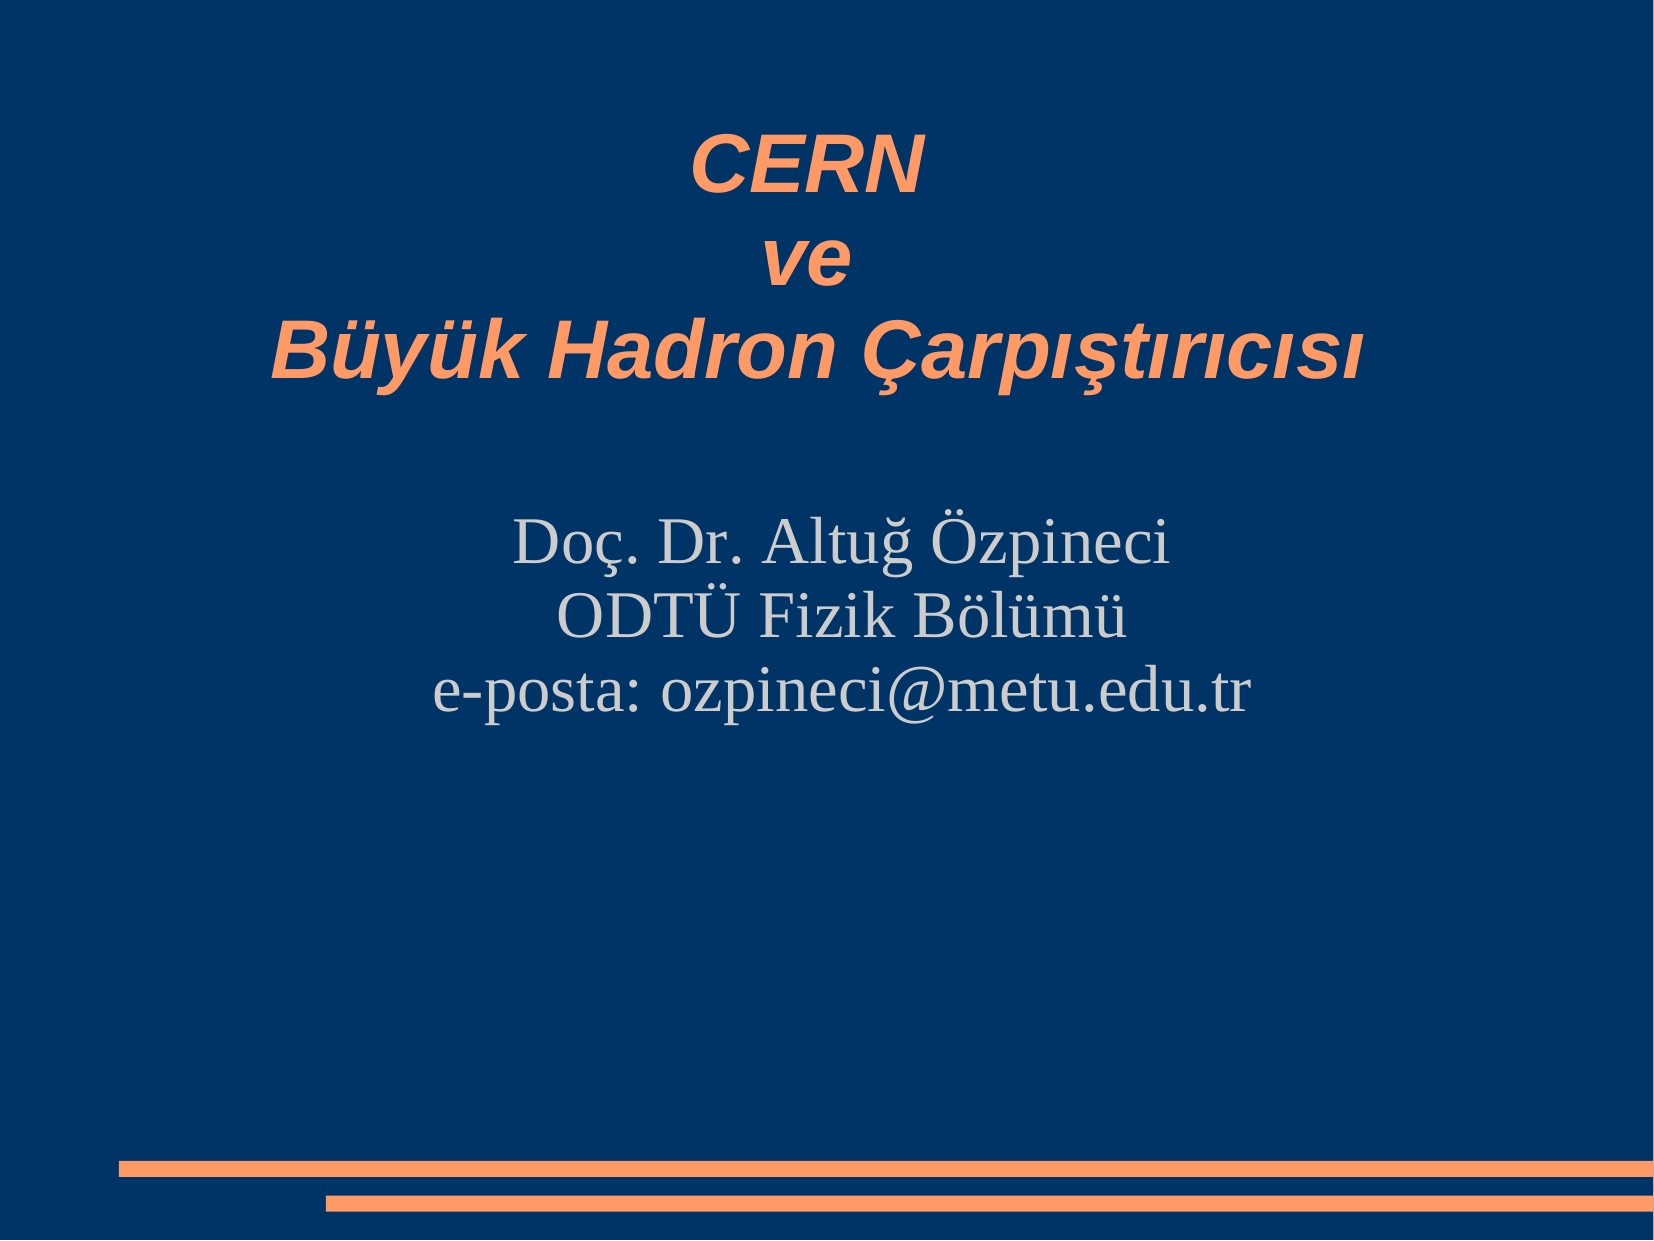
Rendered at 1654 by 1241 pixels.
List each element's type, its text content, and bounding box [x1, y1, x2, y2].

title CERN ve Büyük Hadron Çarpıştırıcısı [112, 112, 1525, 292]
subtitle Doç. Dr. Altuğ Özpineci ODTÜ Fizik Bölümü e-posta: ozpineci@metu.edu.tr [112, 292, 1538, 938]
